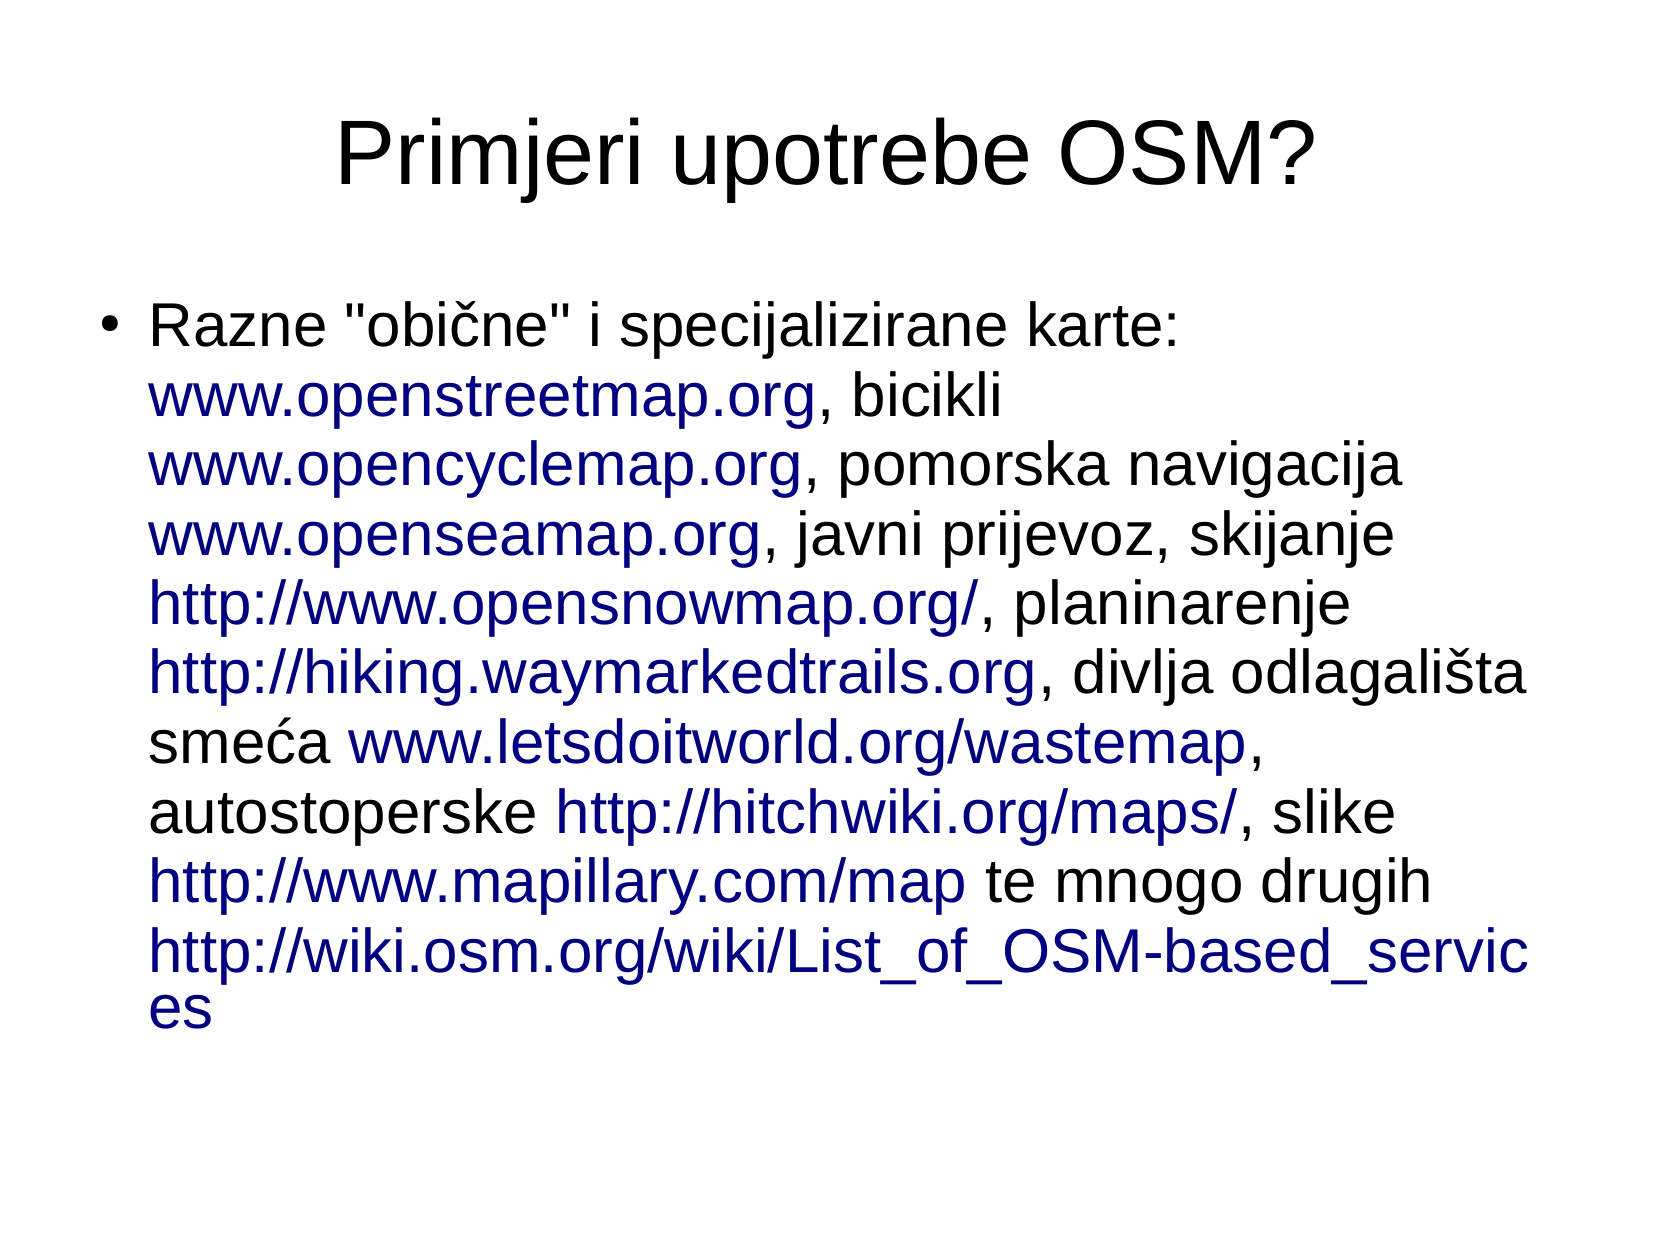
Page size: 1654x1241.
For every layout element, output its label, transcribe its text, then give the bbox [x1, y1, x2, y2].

list Razne "obične" i specijalizirane karte: www.openstreetmap.org, bicikli www.opencyclemap.org, pomorska navigacija www.openseamap.org, javni prijevoz, skijanje http://www.opensnowmap.org/, planinarenje http://hiking.waymarkedtrails.org, divlja odlagališta smeća www.letsdoitworld.org/wastemap, autostoperske http://hitchwiki.org/maps/, slikehttp://www.mapillary.com/map te mnogo drugih http://wiki.osm.org/wiki/List_of_OSM-based_services [82, 290, 1538, 1010]
title Primjeri upotrebe OSM? [82, 49, 1571, 257]
